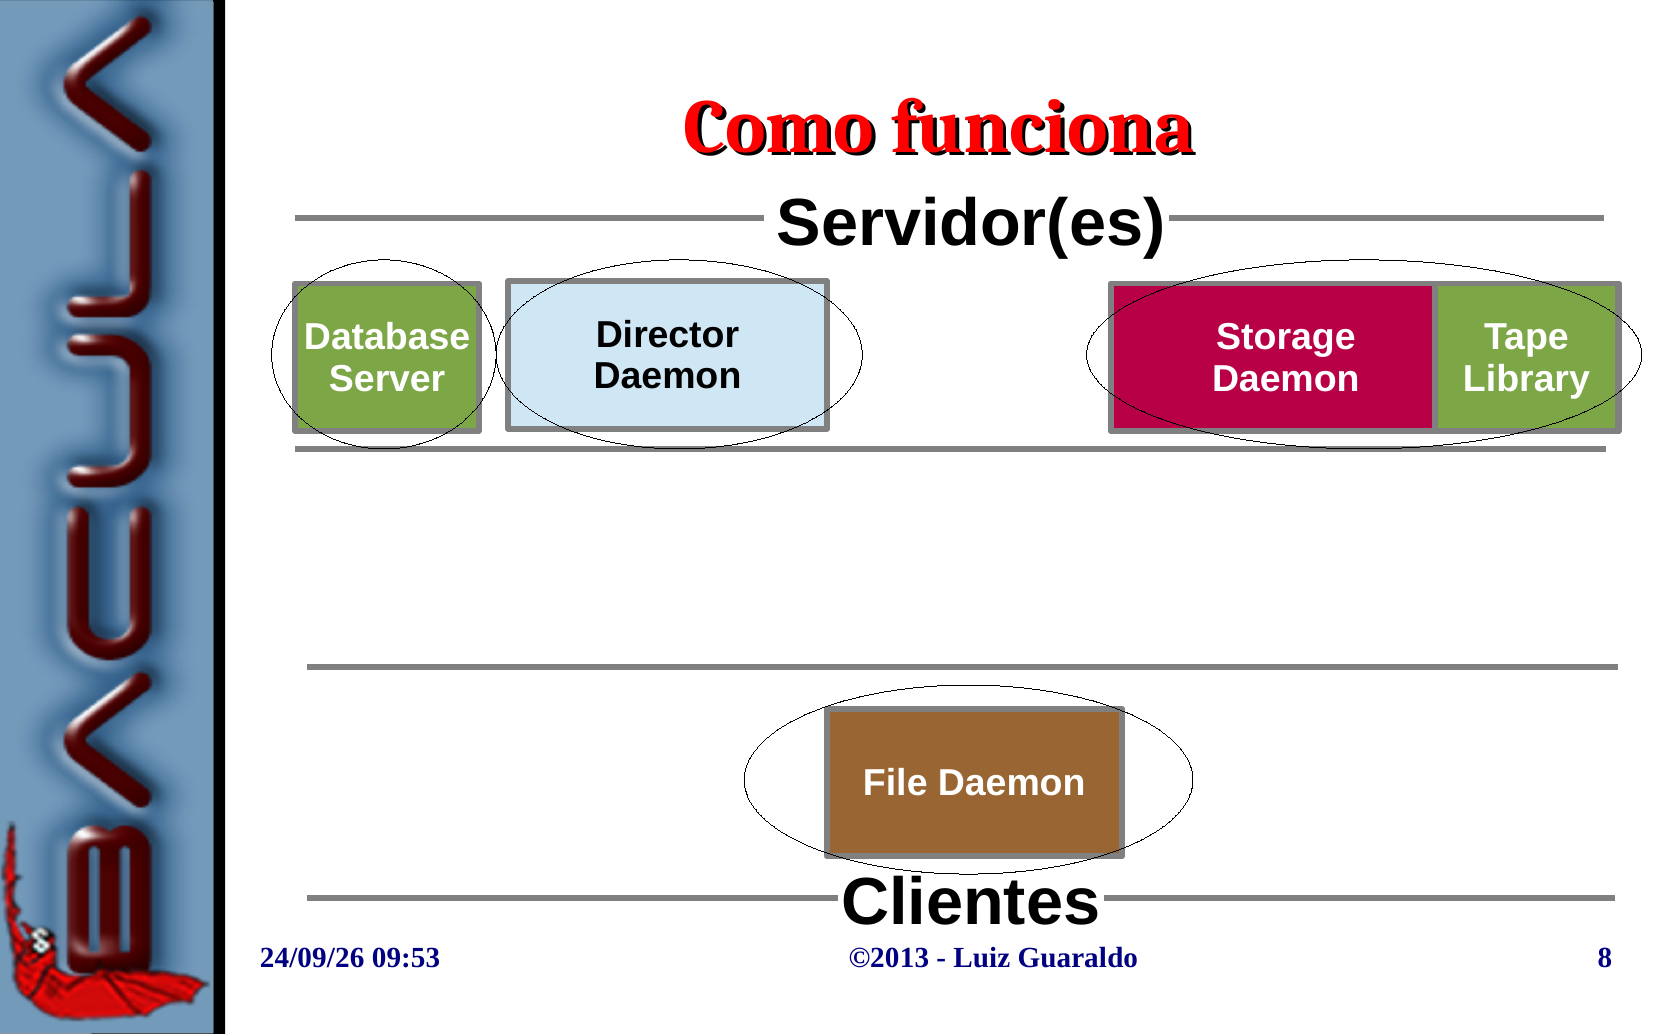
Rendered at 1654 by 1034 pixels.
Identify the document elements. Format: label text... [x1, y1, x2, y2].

text_box Clientes [826, 857, 1117, 946]
text_box File Daemon [826, 708, 1123, 857]
picture [0, 1, 213, 1033]
text_box Database Server [295, 283, 479, 432]
text_box Storage Daemon [1110, 283, 1434, 432]
text_box Servidor(es) [761, 177, 1182, 267]
title Como funciona [259, 41, 1619, 214]
text_box Tape Library [1434, 283, 1619, 432]
text_box Director Daemon [508, 281, 828, 429]
